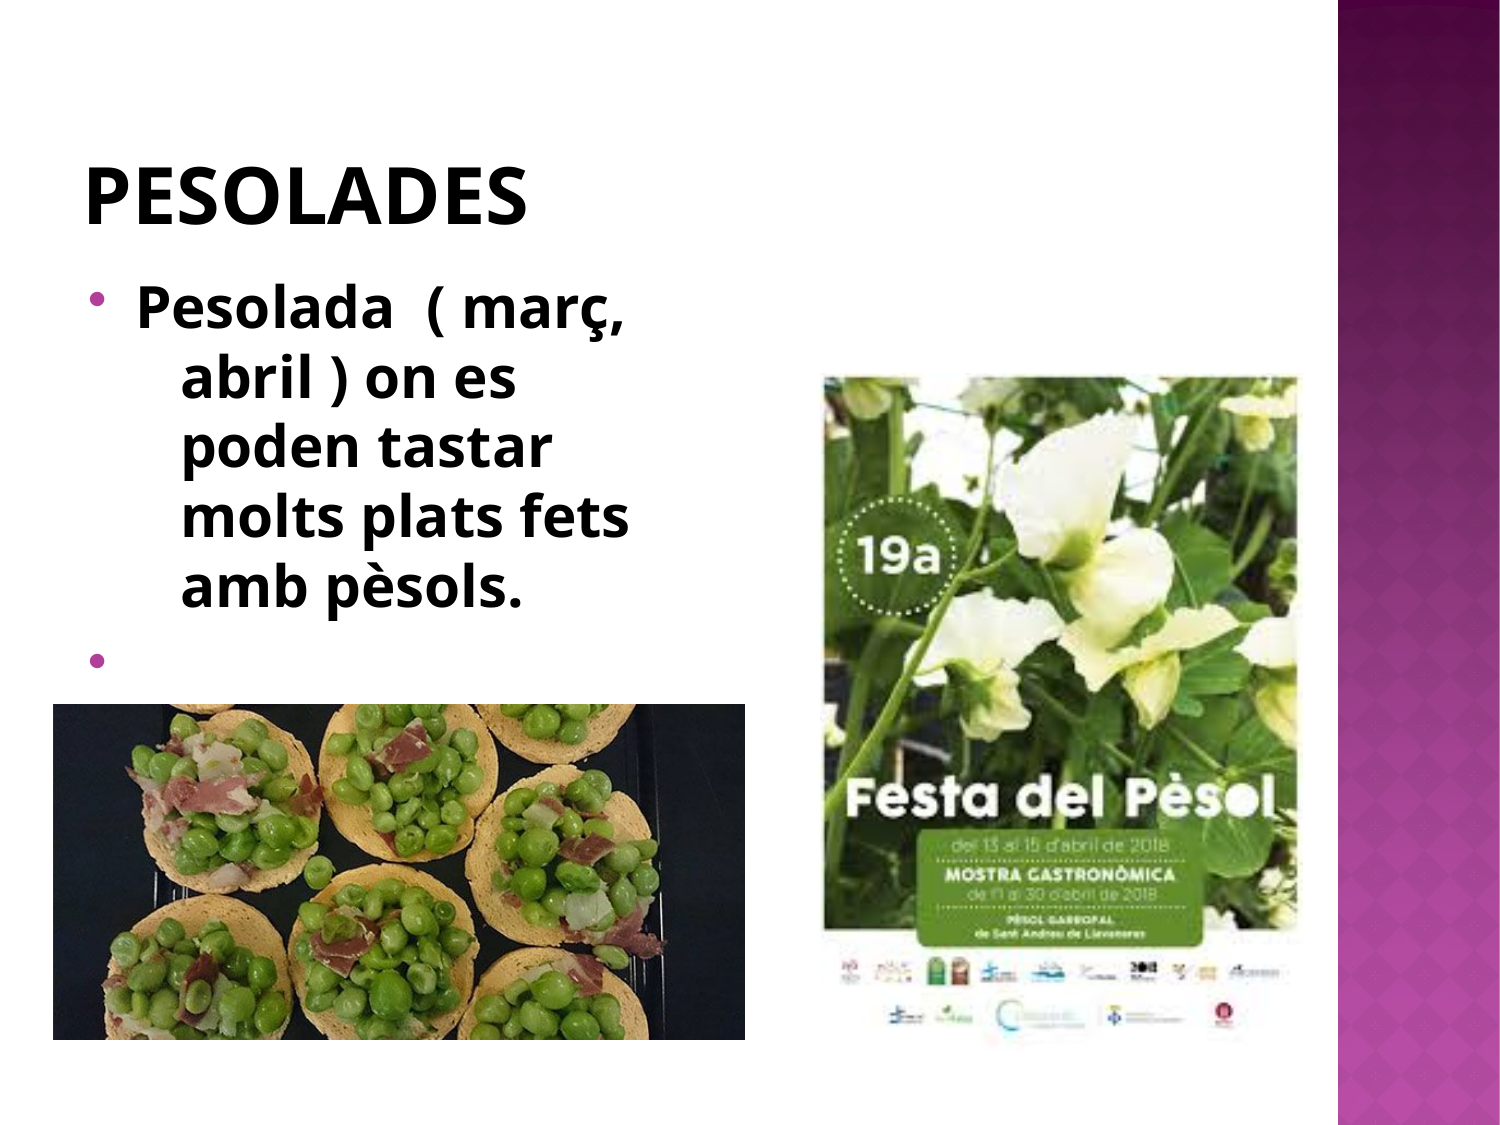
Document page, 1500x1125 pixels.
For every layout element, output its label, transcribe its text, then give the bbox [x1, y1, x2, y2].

picture [820, 373, 1303, 1052]
list Pesolada ( març, abril ) on es poden tastar molts plats fets amb pèsols. [75, 262, 653, 704]
title PESOLADES [75, 52, 1264, 240]
picture [53, 704, 745, 1040]
